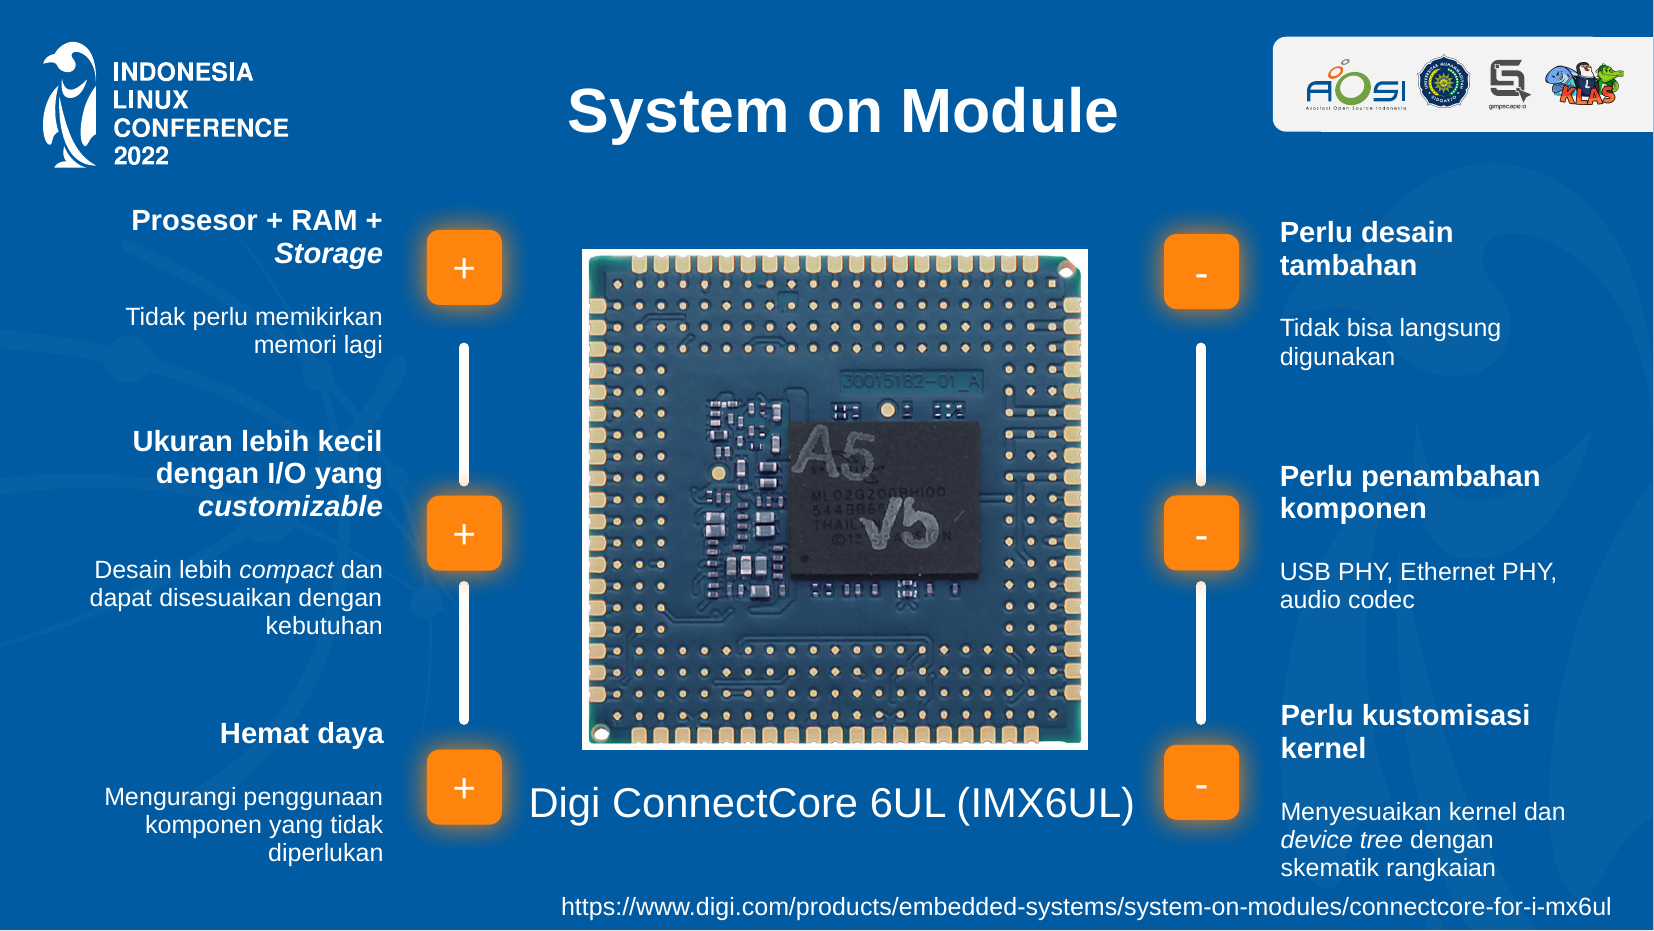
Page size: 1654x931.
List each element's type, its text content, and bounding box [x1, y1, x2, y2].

text_box - [1164, 744, 1240, 820]
title System on Module [450, 75, 1238, 188]
text_box Hemat daya Mengurangi penggunaan komponen yang tidak diperlukan [47, 717, 384, 931]
text_box Perlu penambahan komponen USB PHY, Ethernet PHY, audio codec [1244, 459, 1581, 679]
text_box + [426, 749, 502, 825]
title Digi ConnectCore 6UL (IMX6UL) [438, 780, 1226, 893]
text_box - [1164, 234, 1240, 310]
text_box Prosesor + RAM + Storage Tidak perlu memikirkan memori lagi [46, 204, 384, 424]
text_box + [426, 229, 502, 305]
text_box + [426, 495, 502, 571]
picture [582, 249, 1088, 751]
text_box - [1164, 495, 1240, 571]
text_box Ukuran lebih kecil dengan I/O yang customizable Desain lebih compact dan dapat disesuaikan dengan kebutuhan [46, 424, 384, 644]
text_box Perlu kustomisasi kernel Menyesuaikan kernel dan device tree dengan skematik rangkaian [1245, 699, 1582, 892]
picture [1417, 54, 1471, 108]
text_box Perlu desain tambahan Tidak bisa langsung digunakan [1244, 215, 1581, 436]
title https://www.digi.com/products/embedded-systems/system-on-modules/connectcore-for-i-mx6ul [525, 892, 1651, 931]
picture [1545, 62, 1624, 105]
